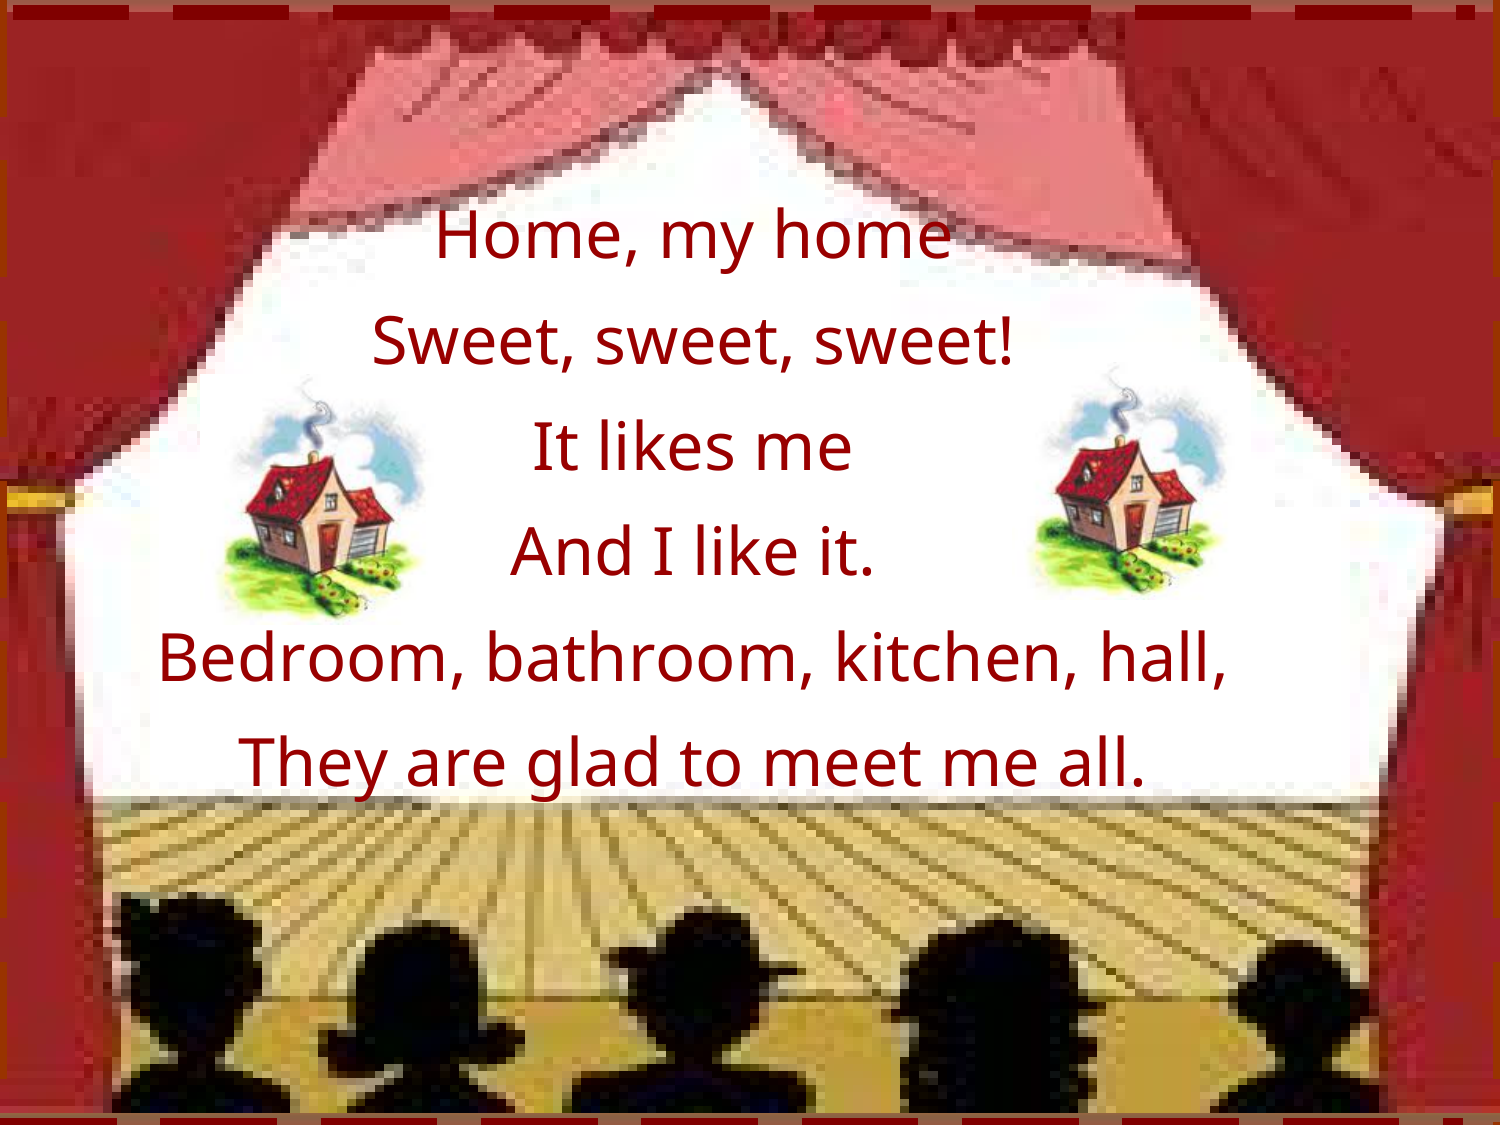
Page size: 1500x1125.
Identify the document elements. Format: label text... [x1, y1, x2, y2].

text_box Home, my home Sweet, sweet, sweet! It likes me And I like it. Bedroom, bathroom, kitchen, hall, They are glad to meet me all. [74, 200, 1313, 808]
picture [0, 0, 1500, 1125]
